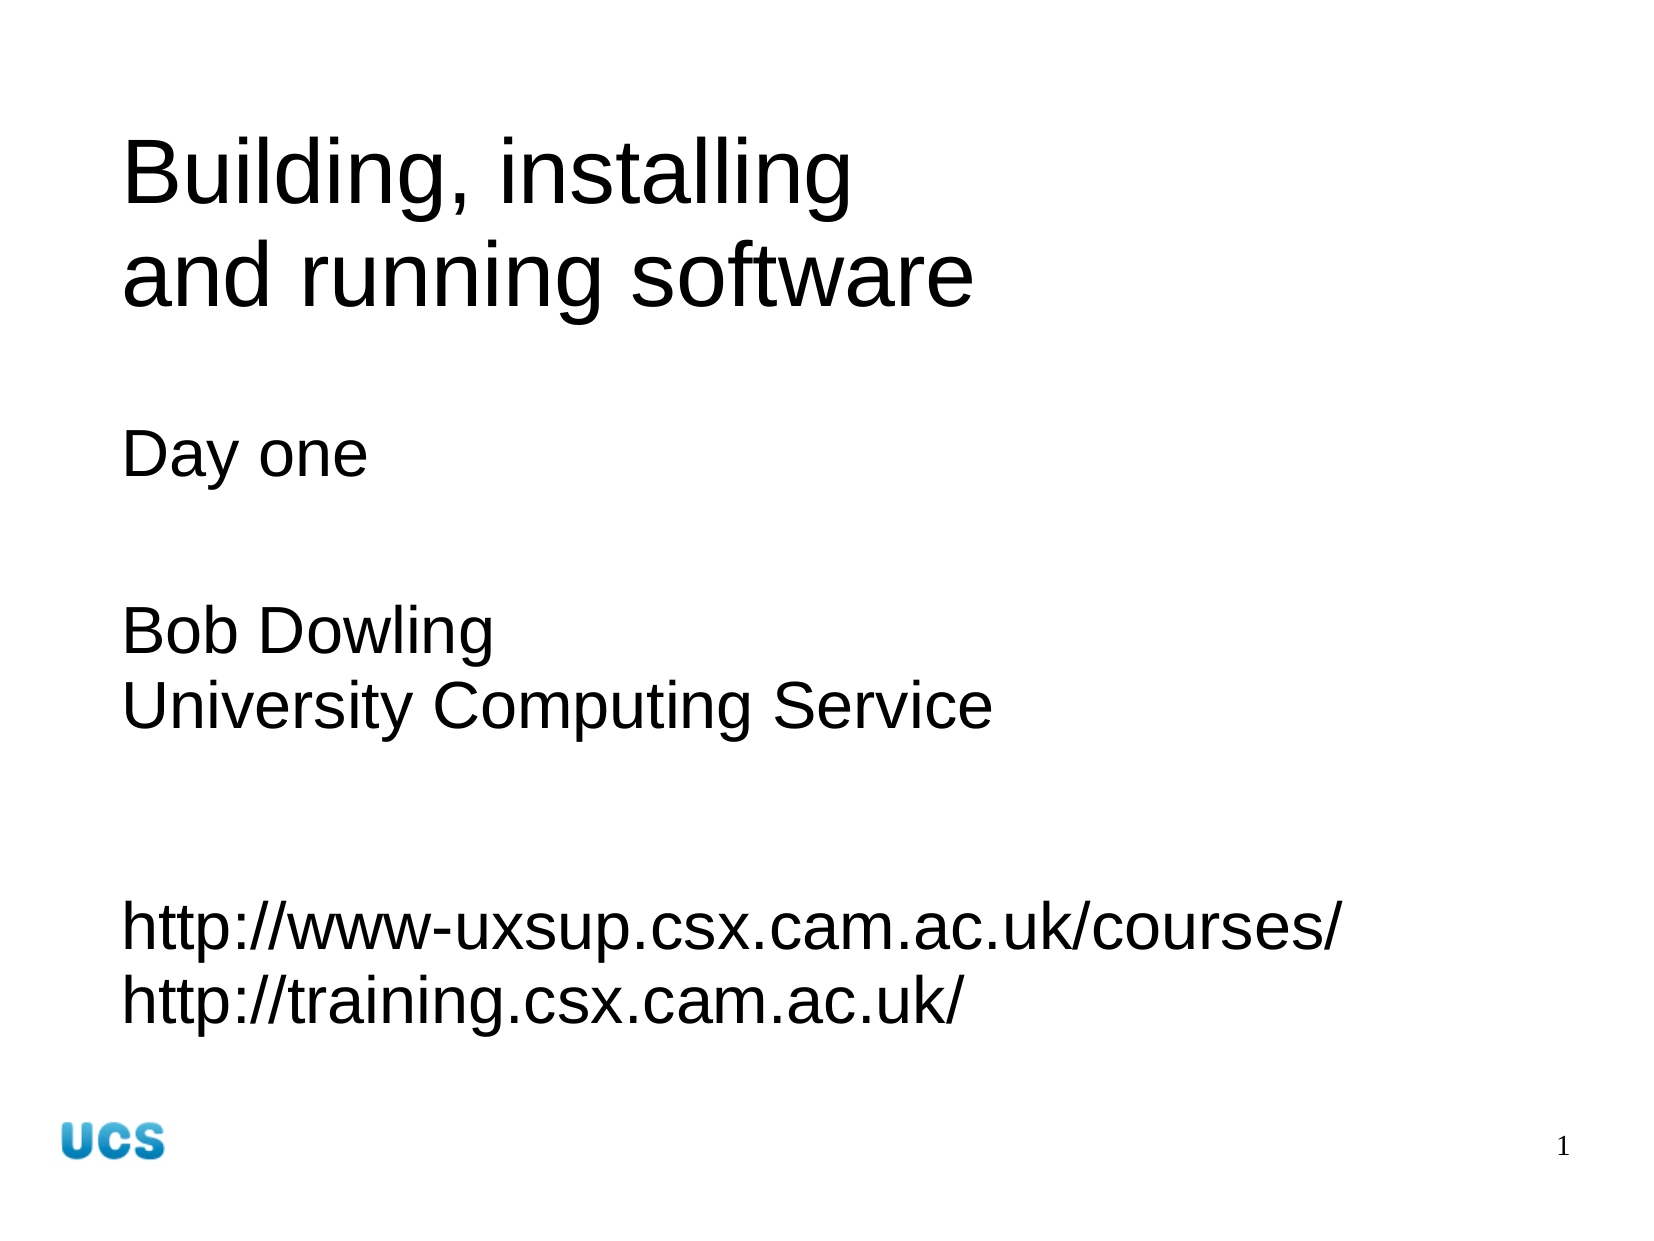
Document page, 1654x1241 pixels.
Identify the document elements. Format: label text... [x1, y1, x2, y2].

text_box Building, installing and running software [118, 118, 981, 330]
text_box http://www-uxsup.csx.cam.ac.uk/courses/ http://training.csx.cam.ac.uk/ [118, 885, 1351, 1042]
text_box Bob Dowling University Computing Service [118, 590, 1001, 747]
text_box Day one [118, 413, 374, 495]
picture [61, 1121, 165, 1161]
